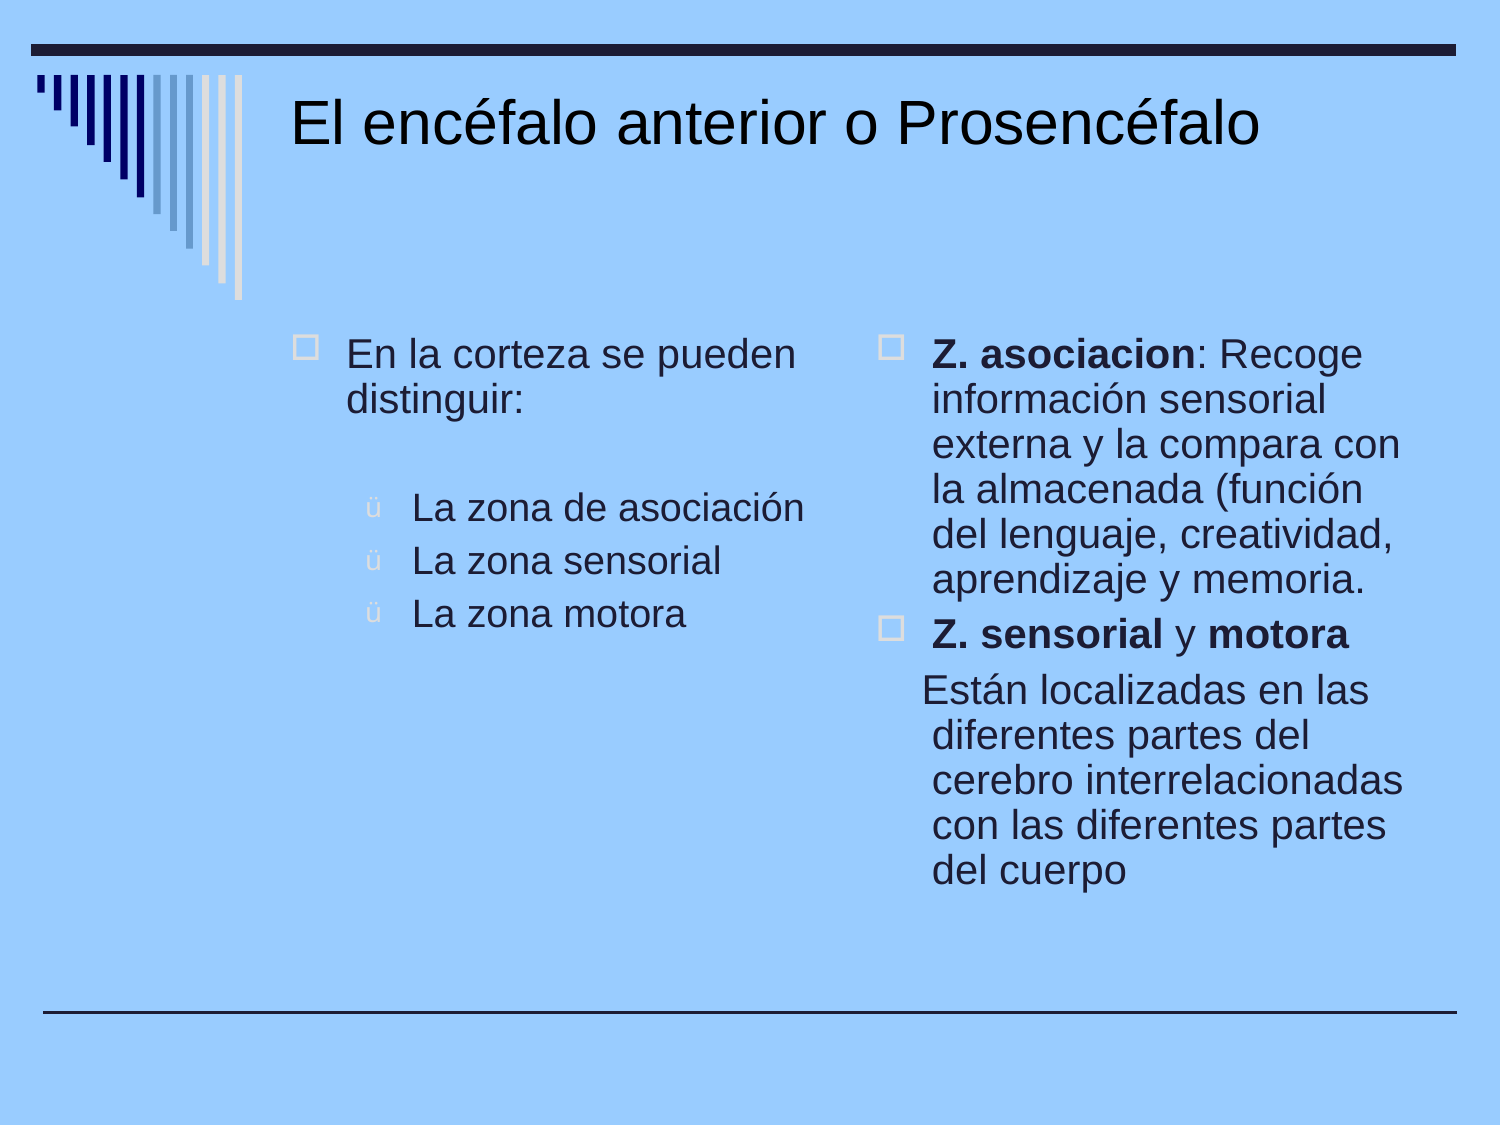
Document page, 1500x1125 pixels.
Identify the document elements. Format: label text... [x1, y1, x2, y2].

list Z. asociacion: Recoge información sensorial externa y la compara con la almacenada (función del lenguaje, creatividad, aprendizaje y memoria. Z. sensorial y motora Están localizadas en las diferentes partes del cerebro interrelacionadas con las diferentes partes del cuerpo [860, 324, 1426, 1001]
list En la corteza se pueden distinguir: La zona de asociación La zona sensorial La zona motora [275, 324, 840, 1001]
title El encéfalo anterior o Prosencéfalo [274, 75, 1425, 288]
